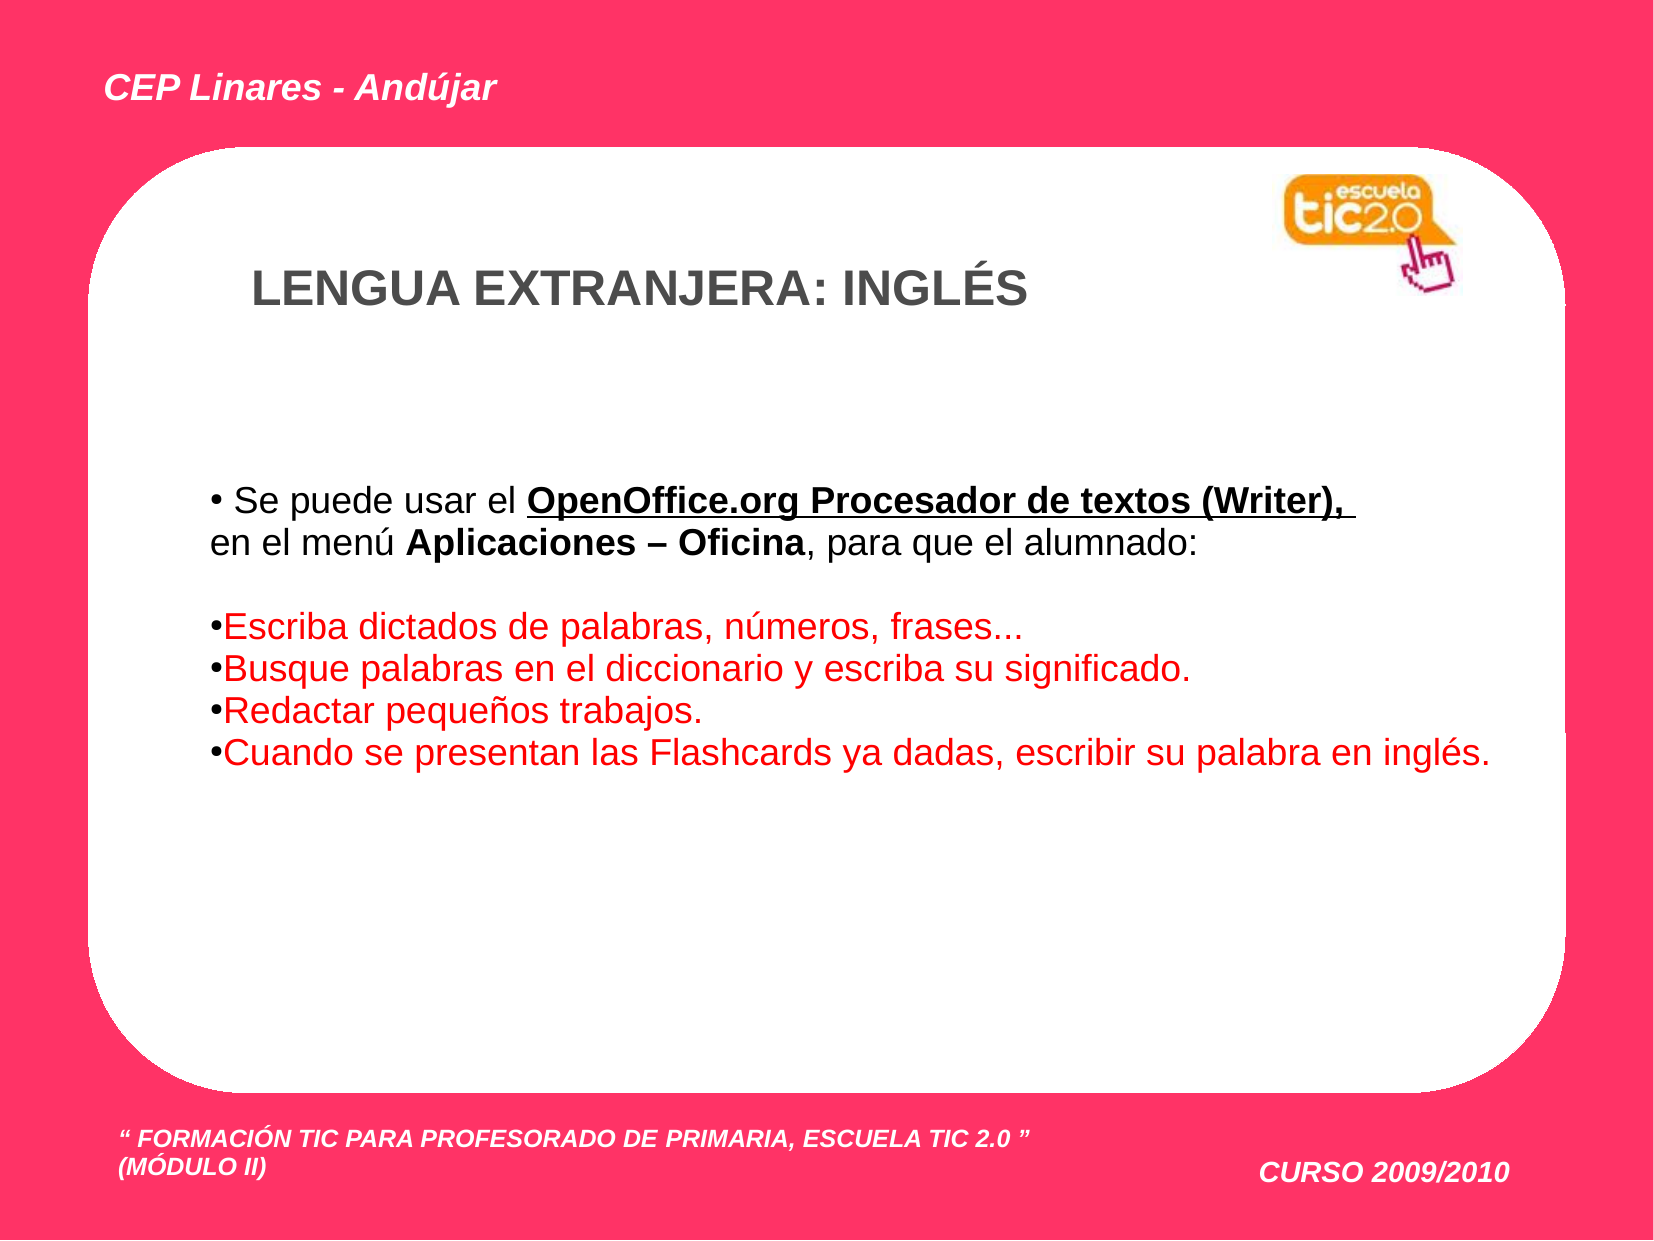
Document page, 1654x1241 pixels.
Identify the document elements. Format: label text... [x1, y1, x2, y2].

picture [1272, 174, 1463, 296]
text_box LENGUA EXTRANJERA: INGLÉS [236, 252, 1152, 325]
text_box Se puede usar el OpenOffice.org Procesador de textos (Writer), en el menú Aplicaciones – Oficina, para que el alumnado: Escriba dictados de palabras, números, frases... Busque palabras en el diccionario y escriba su significado. Redactar pequeños trabajos. Cuando se presentan las Flashcards ya dadas, escribir su palabra en inglés. [195, 472, 1506, 784]
